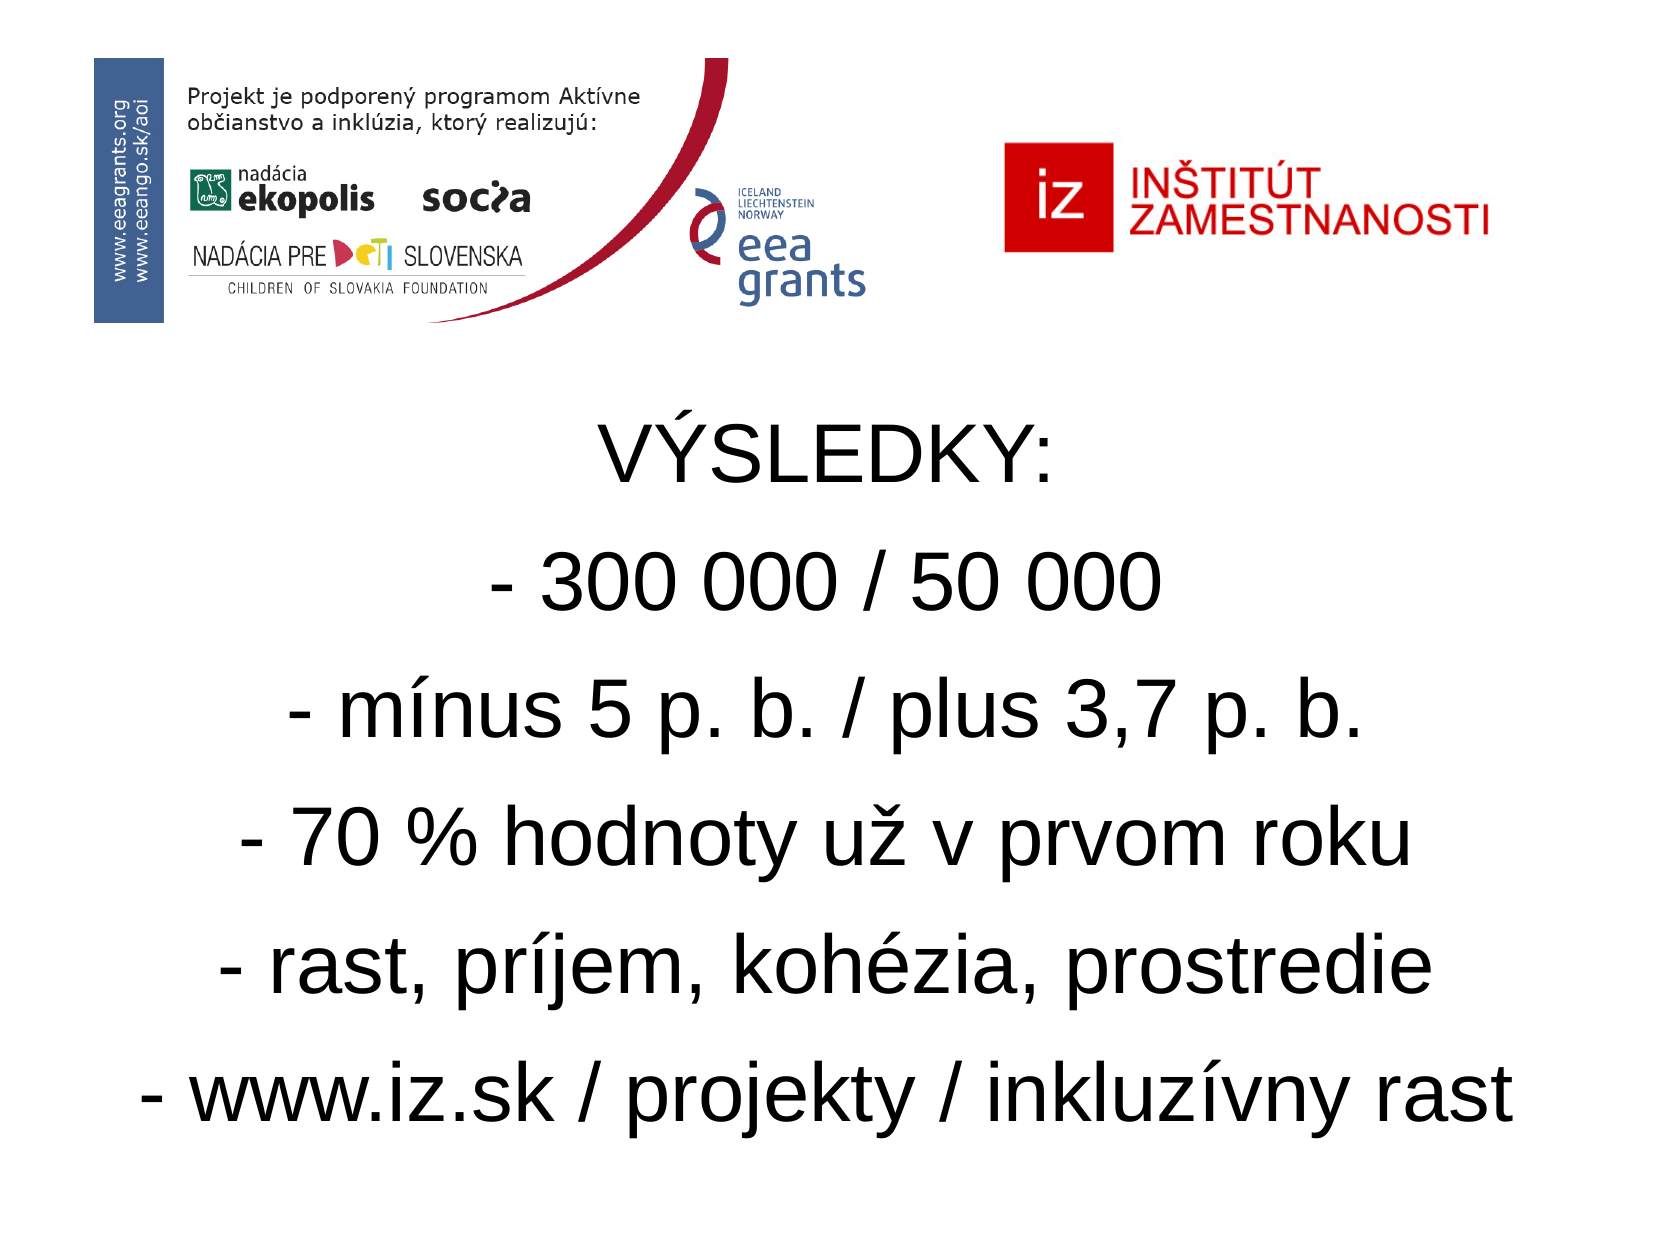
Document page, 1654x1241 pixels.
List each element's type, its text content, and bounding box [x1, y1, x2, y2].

subtitle VÝSLEDKY: - 300 000 / 50 000 - mínus 5 p. b. / plus 3,7 p. b. - 70 % hodnoty už v prvom roku - rast, príjem, kohézia, prostredie - www.iz.sk / projekty / inkluzívny rast [82, 407, 1571, 1139]
picture [94, 58, 887, 324]
picture [944, 47, 1548, 343]
